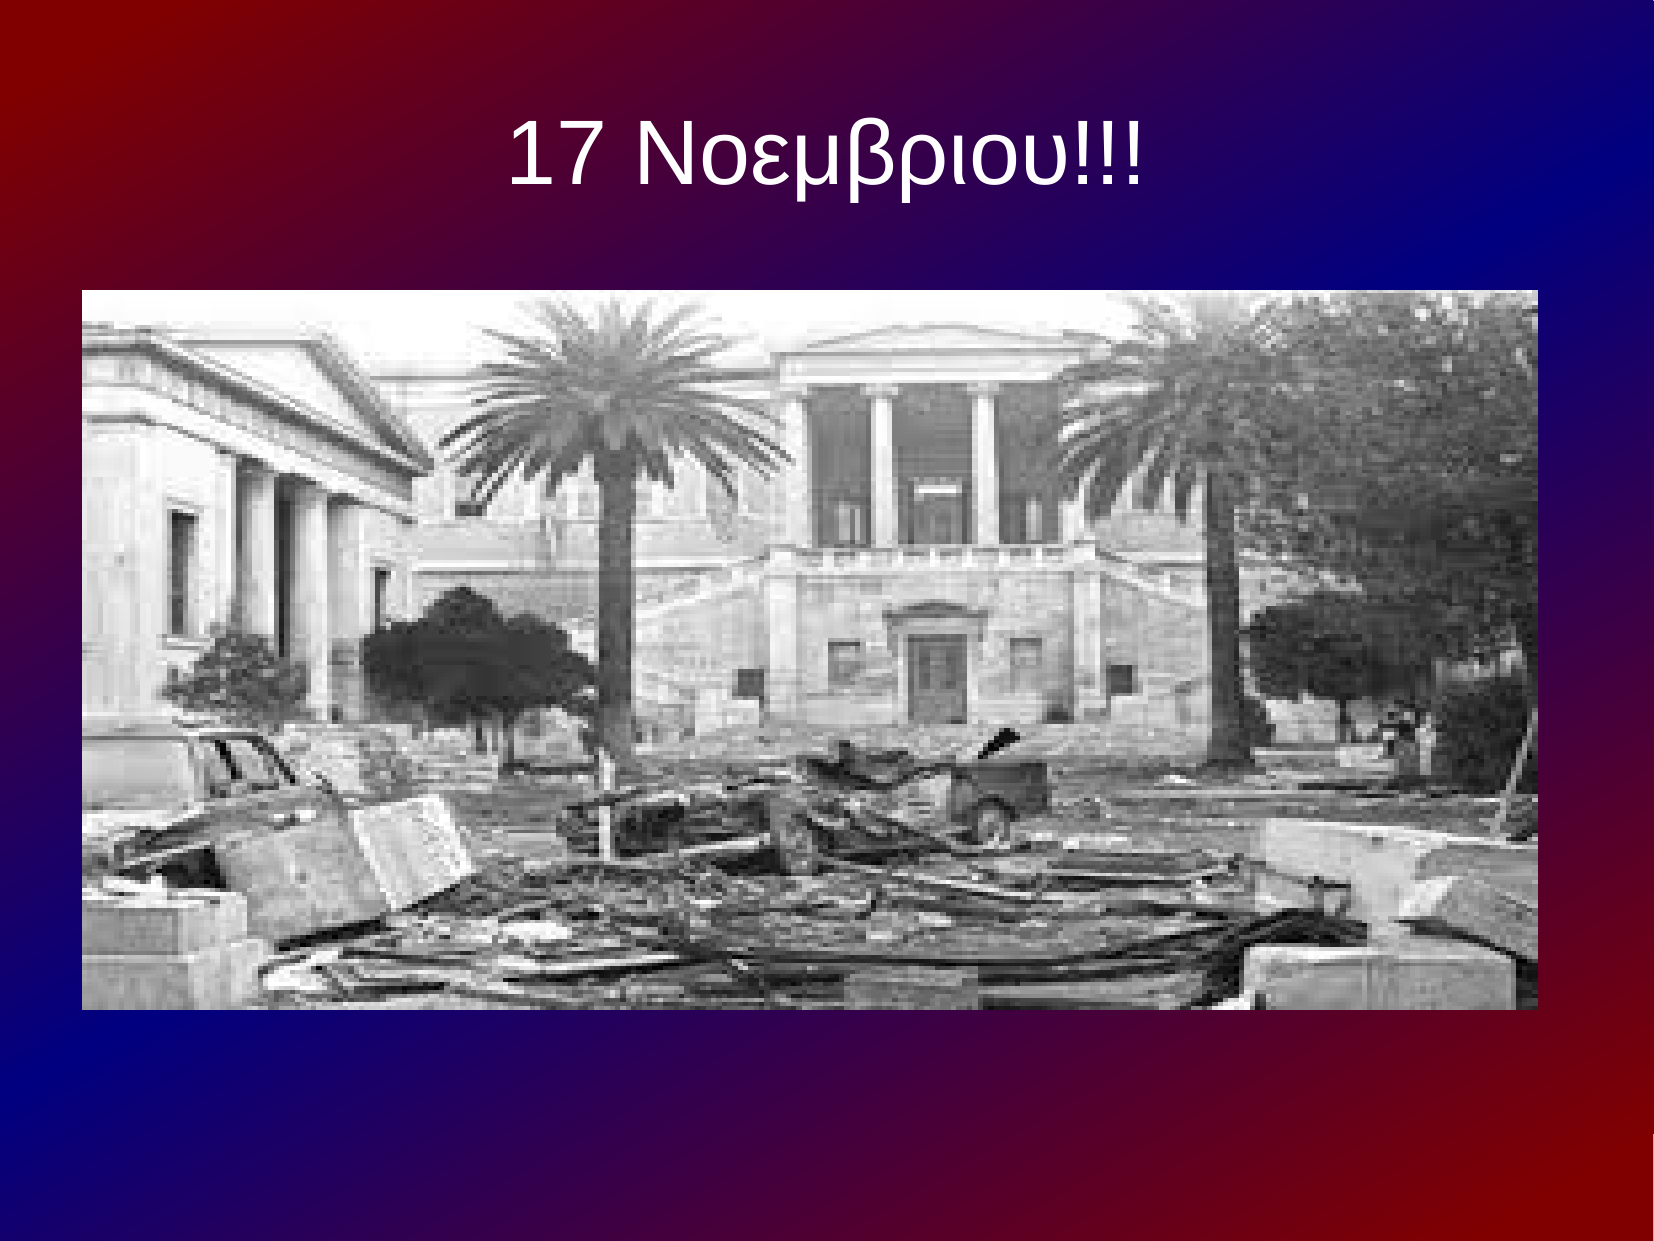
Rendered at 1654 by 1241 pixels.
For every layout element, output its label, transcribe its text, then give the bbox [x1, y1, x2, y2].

title 17 Νοεμβριου!!! [82, 49, 1571, 257]
picture [82, 290, 1538, 1010]
